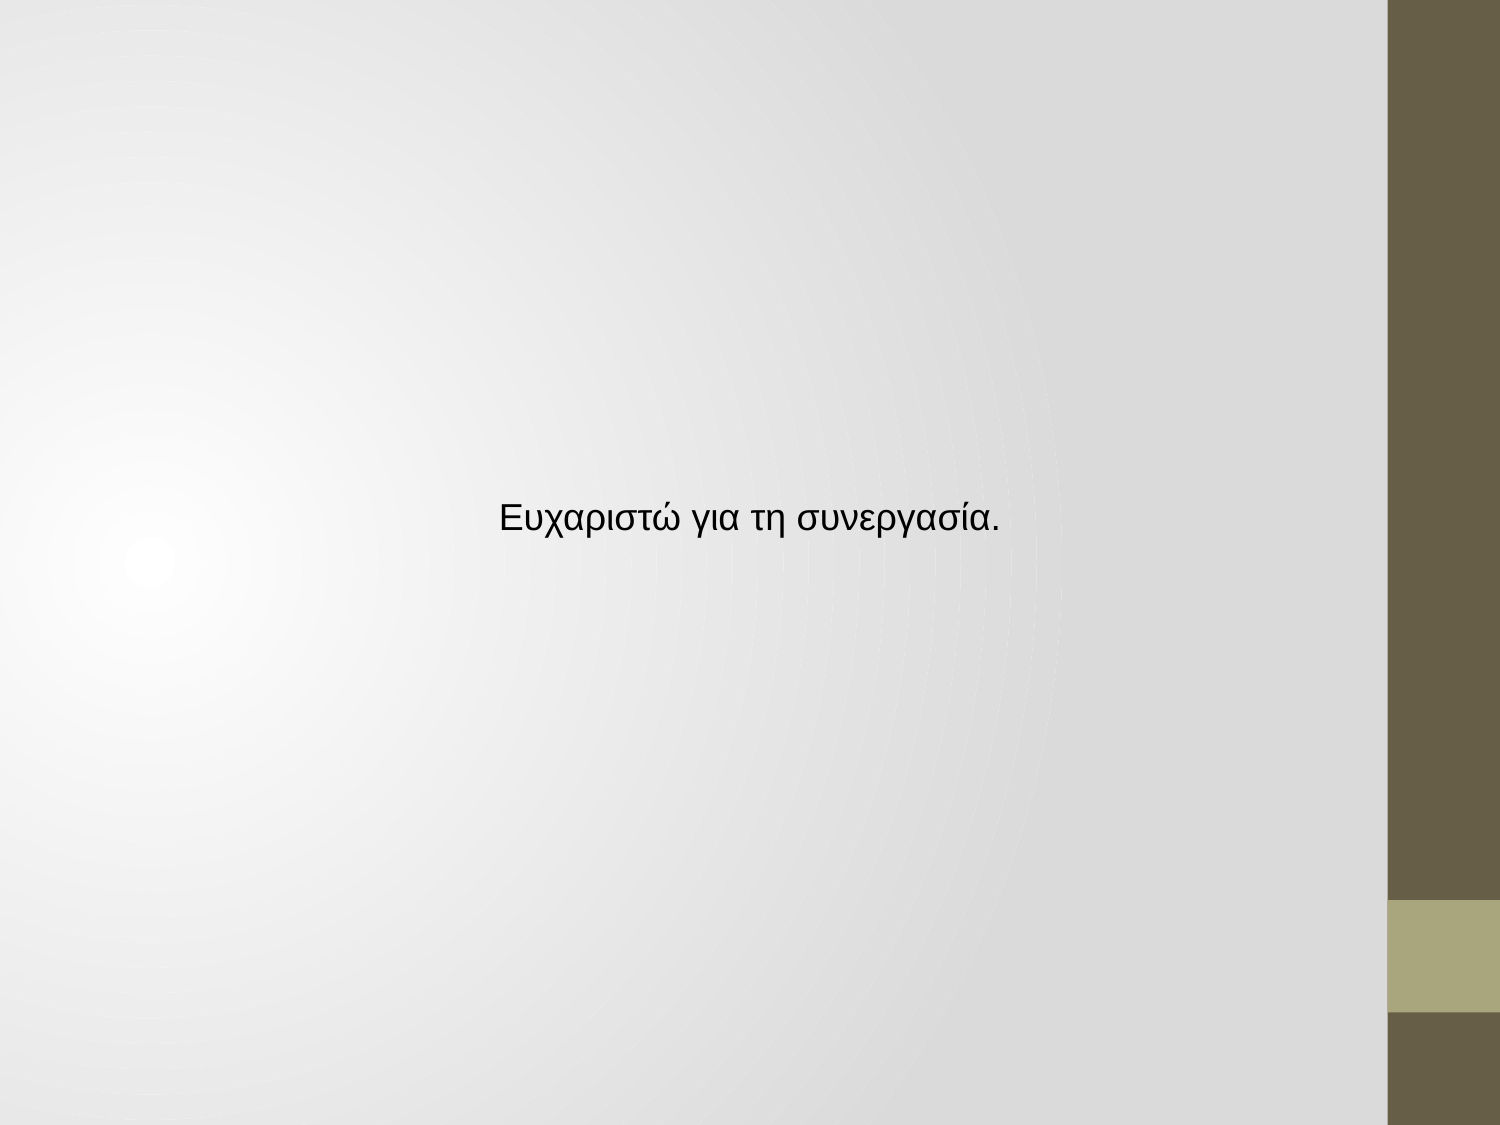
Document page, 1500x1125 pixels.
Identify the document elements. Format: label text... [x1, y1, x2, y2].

text_box Ευχαριστώ για τη συνεργασία. [484, 488, 1017, 546]
